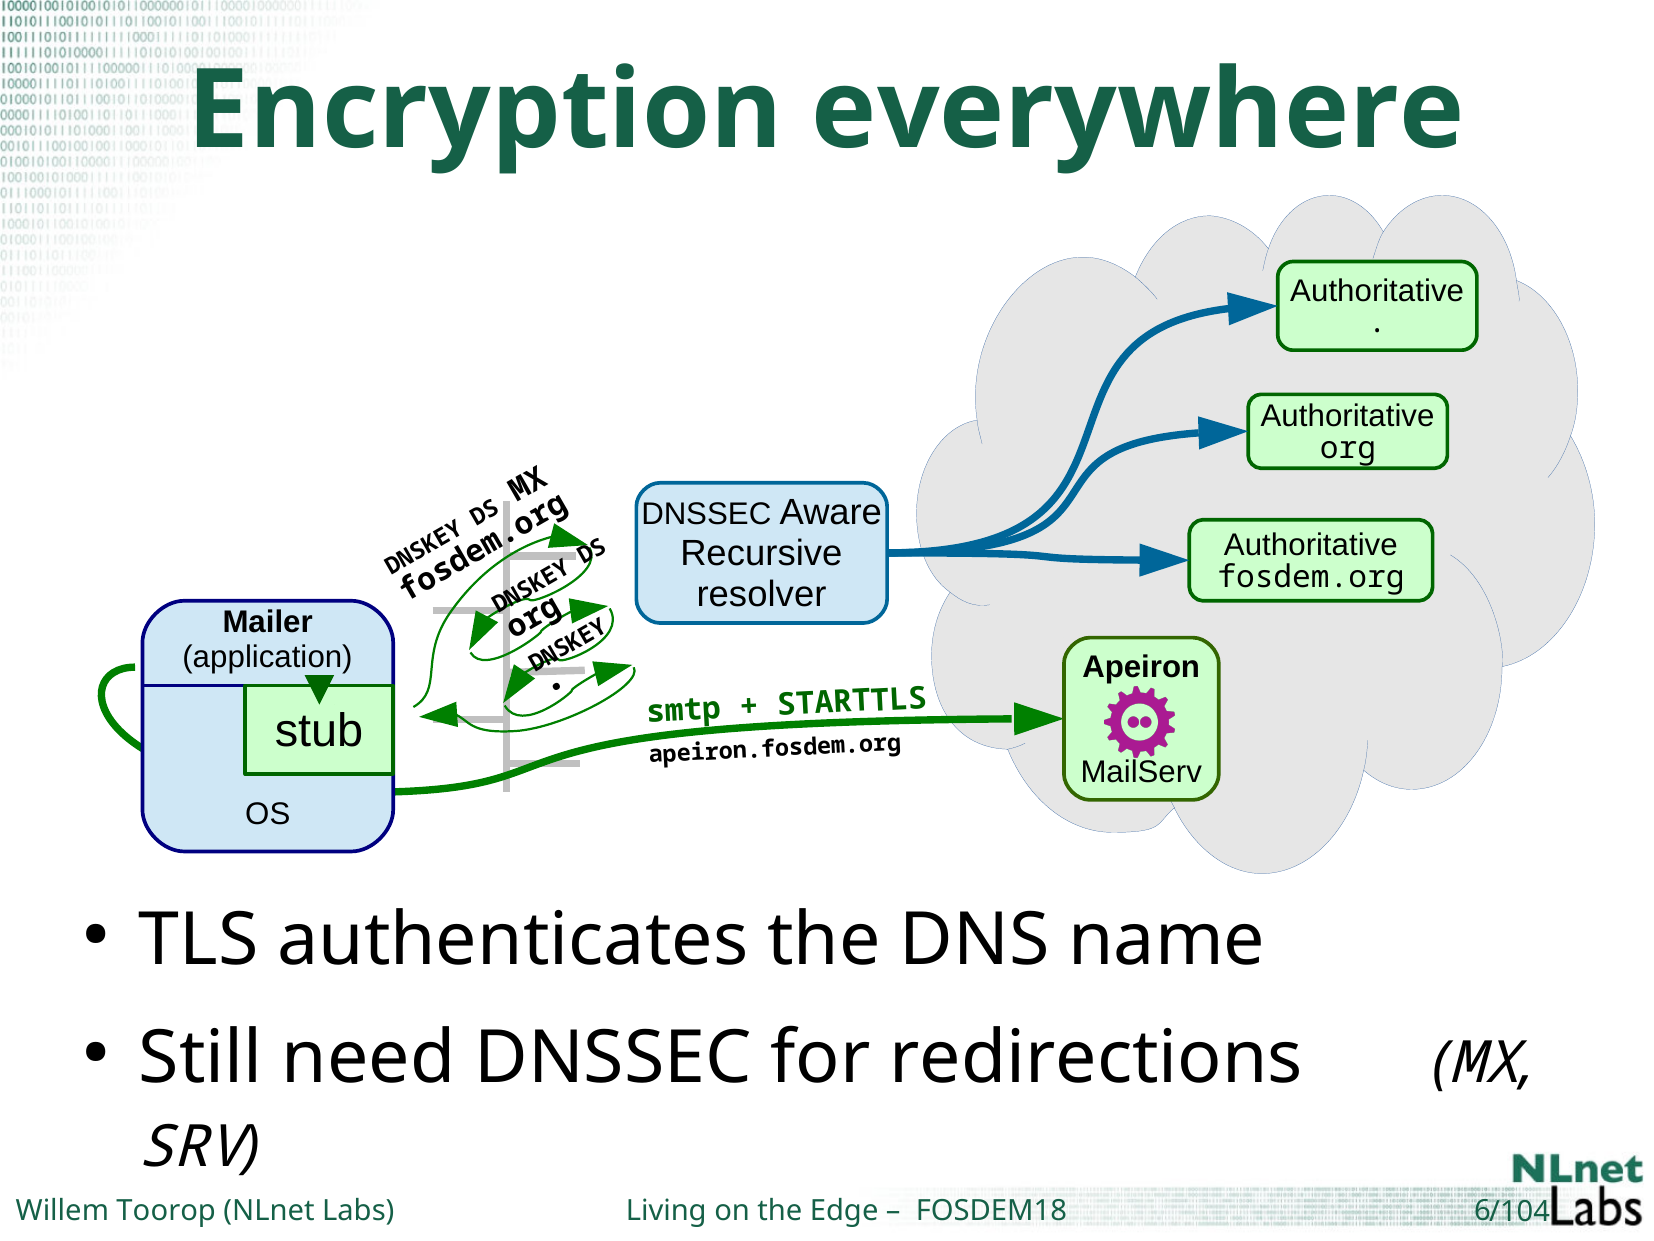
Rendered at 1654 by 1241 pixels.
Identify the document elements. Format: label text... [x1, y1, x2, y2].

picture [974, 1201, 986, 1218]
picture [1055, 1201, 1062, 1208]
picture [1478, 1209, 1487, 1218]
picture [854, 1143, 1644, 1239]
picture [0, 0, 1595, 874]
picture [1014, 1199, 1027, 1216]
title Encryption everywhere [82, 34, 1571, 175]
picture [935, 1201, 948, 1218]
list TLS authenticates the DNS name Still need DNSSEC for redirections (MX, SRV) [82, 885, 1571, 1199]
picture [1054, 1210, 1063, 1218]
